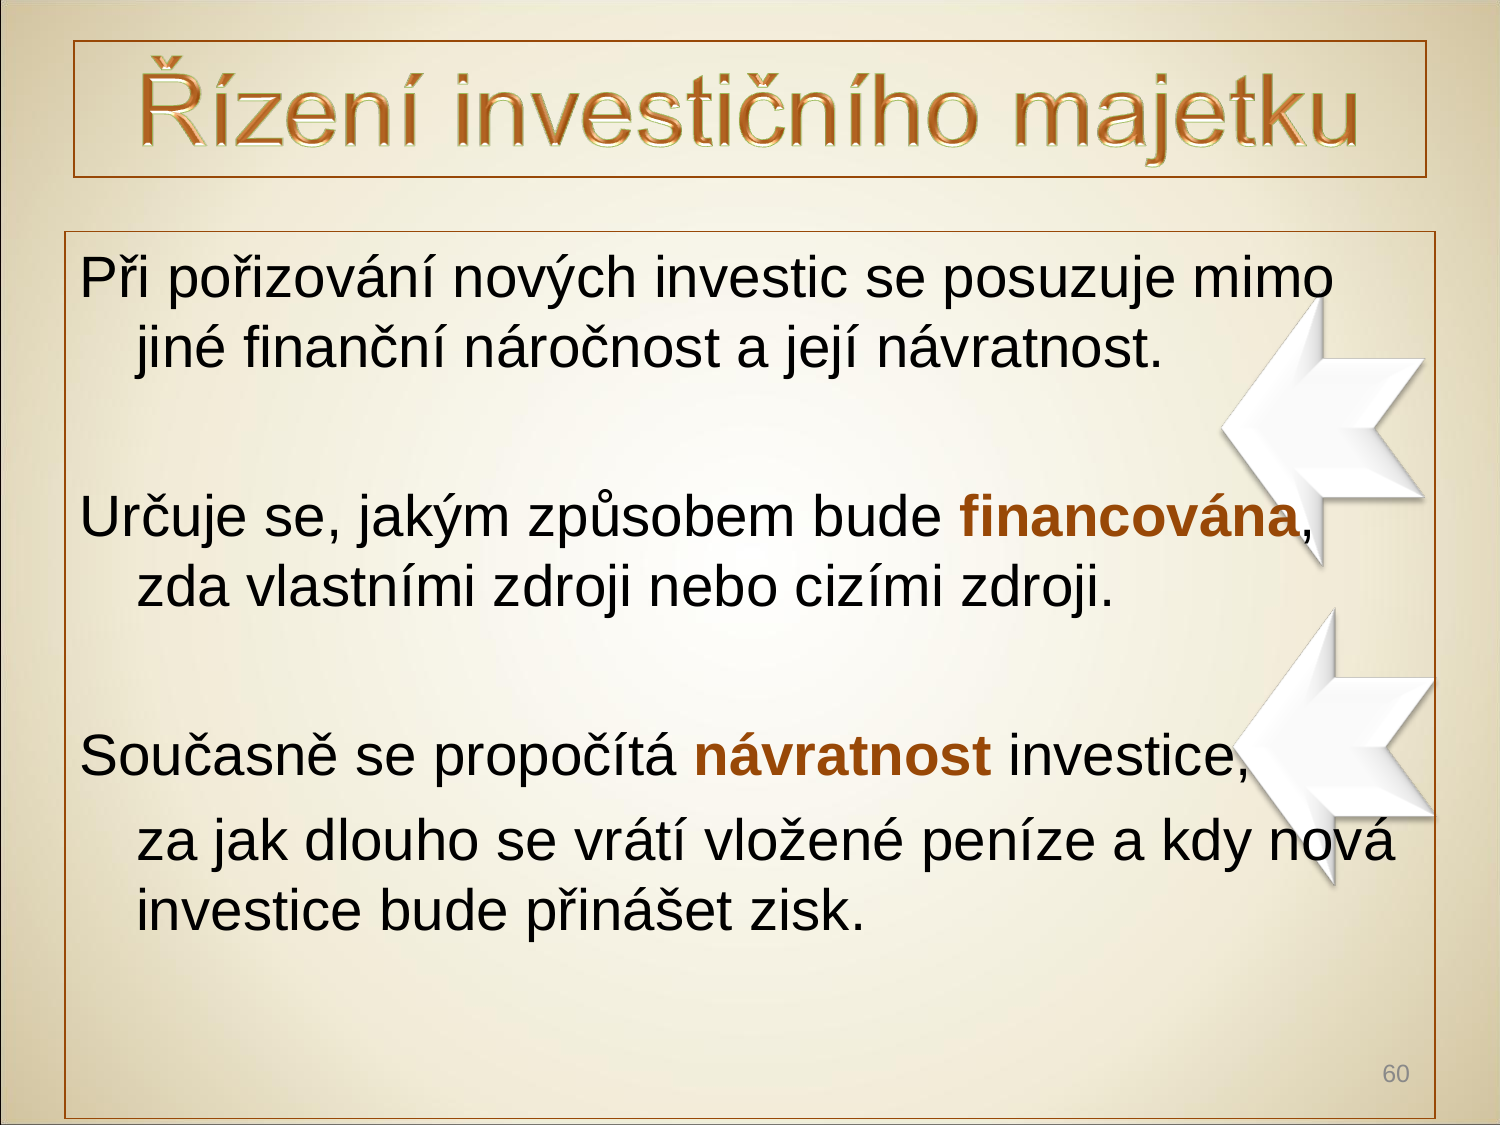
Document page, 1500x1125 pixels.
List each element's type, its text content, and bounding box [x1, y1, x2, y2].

text_box <číslo> [1074, 1042, 1426, 1103]
list Při pořizování nových investic se posuzuje mimo jiné finanční náročnost a její návratnost. Určuje se, jakým způsobem bude financována, zda vlastními zdroji nebo cizími zdroji. Současně se propočítá návratnost investice, za jak dlouho se vrátí vložené peníze a kdy nová investice bude přinášet zisk. [64, 231, 1436, 1119]
text_box [72, 15, 1428, 179]
picture [0, 0, 1500, 1125]
